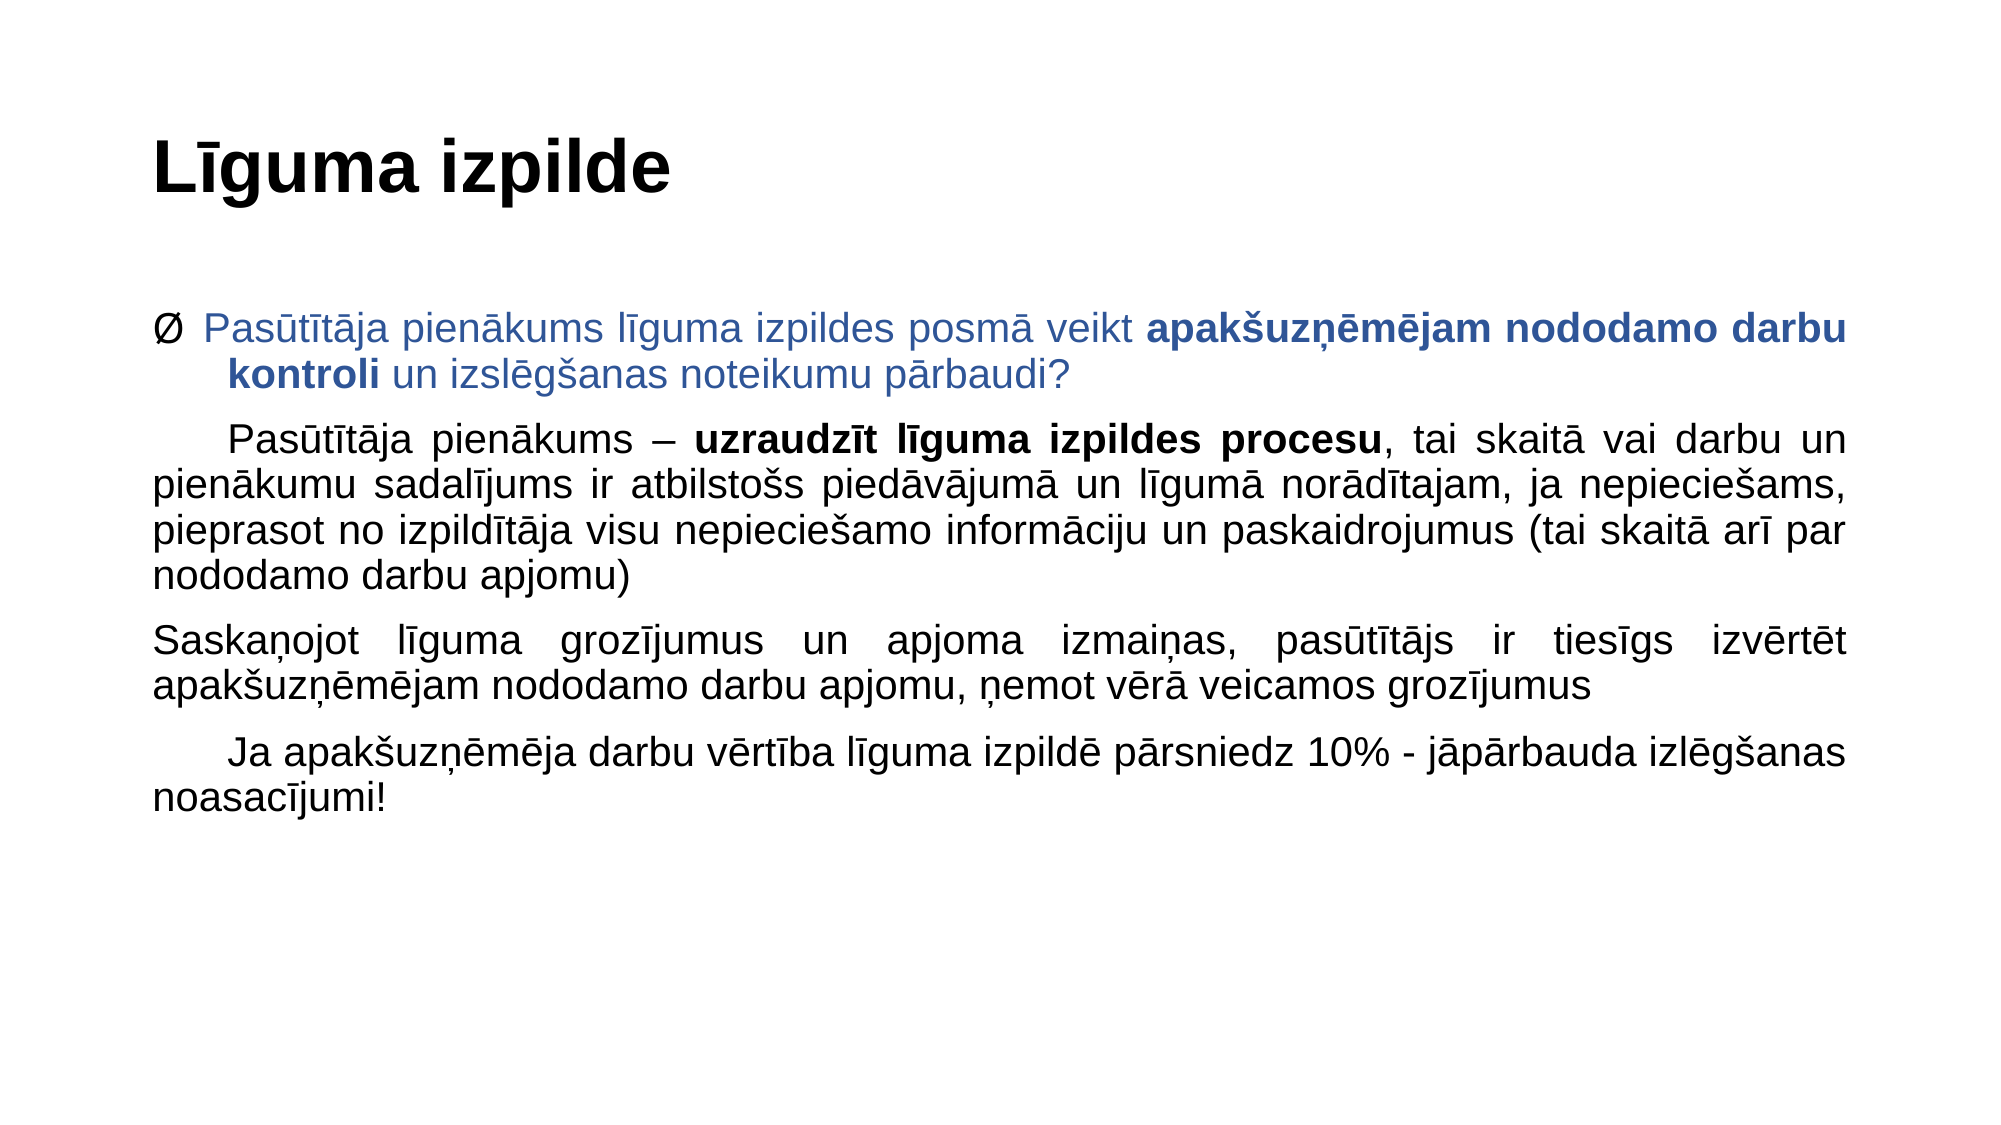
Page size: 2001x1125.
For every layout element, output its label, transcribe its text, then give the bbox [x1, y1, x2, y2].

title Līguma izpilde [137, 59, 1863, 278]
list Pasūtītāja pienākums līguma izpildes posmā veikt apakšuzņēmējam nododamo darbu kontroli un izslēgšanas noteikumu pārbaudi? Pasūtītāja pienākums – uzraudzīt līguma izpildes procesu, tai skaitā vai darbu un pienākumu sadalījums ir atbilstošs piedāvājumā un līgumā norādītajam, ja nepieciešams, pieprasot no izpildītāja visu nepieciešamo informāciju un paskaidrojumus (tai skaitā arī par nododamo darbu apjomu) Saskaņojot līguma grozījumus un apjoma izmaiņas, pasūtītājs ir tiesīgs izvērtēt apakšuzņēmējam nododamo darbu apjomu, ņemot vērā veicamos grozījumus Ja apakšuzņēmēja darbu vērtība līguma izpildē pārsniedz 10% - jāpārbauda izlēgšanas noasacījumi! [137, 299, 1863, 1014]
